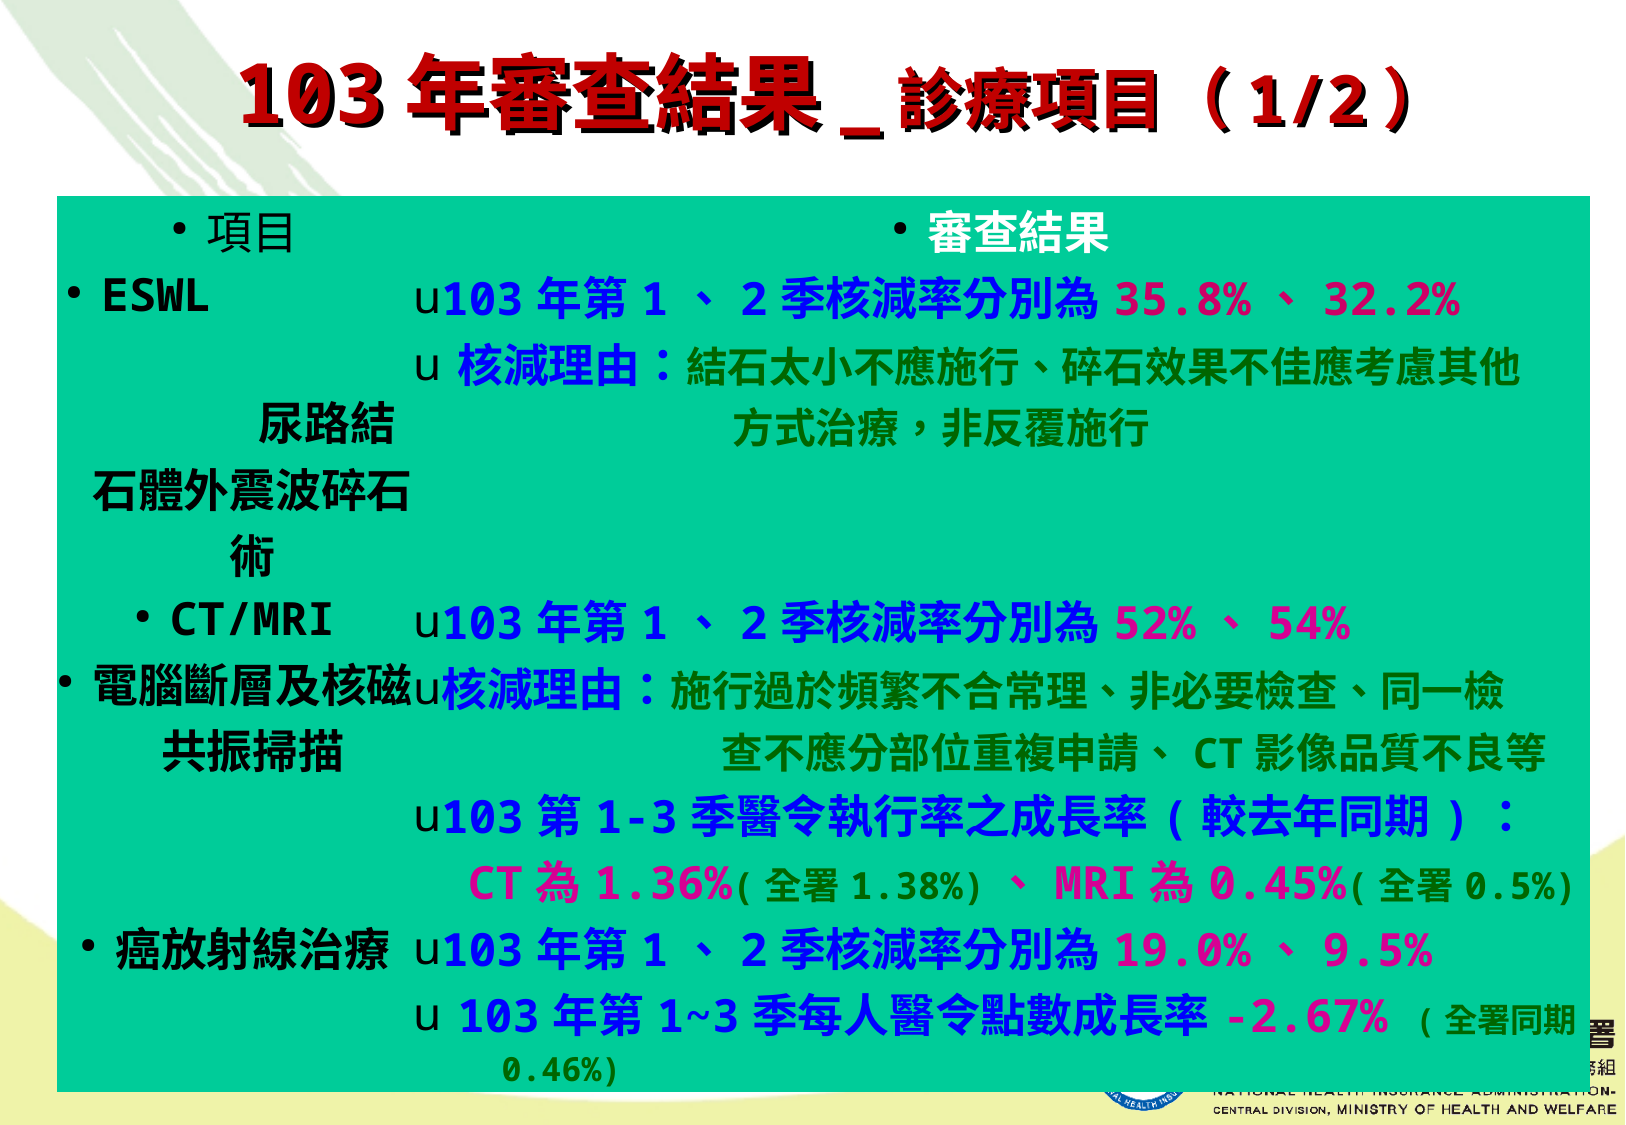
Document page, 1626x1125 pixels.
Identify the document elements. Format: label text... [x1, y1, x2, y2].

table_header 項目 [57, 196, 413, 263]
table_cell 癌放射線治療 [57, 913, 413, 1092]
table_cell ESWL 尿路結石體外震波碎石術 [57, 263, 413, 587]
table_cell 103年第1、2季核減率分別為19.0%、9.5% 103年第1~3季每人醫令點數成長率-2.67% (全署同期0.46%) [413, 913, 1590, 1092]
table_header 審查結果 [413, 196, 1590, 263]
table_cell 103年第1、2季核減率分別為52%、54% 核減理由：施行過於頻繁不合常理、非必要檢查、同一檢 查不應分部位重複申請、CT影像品質不良等 103第1-3季醫令執行率之成長率(較去年同期)： CT為1.36%(全署1.38%)、MRI為0.45%(全署0.5%) [413, 587, 1590, 913]
title 103年審查結果_診療項目（1/2） [174, 31, 1510, 149]
table_cell CT/MRI 電腦斷層及核磁共振掃描 [57, 587, 413, 913]
table_cell 103年第1、2季核減率分別為35.8%、32.2% 核減理由：結石太小不應施行、碎石效果不佳應考慮其他 方式治療，非反覆施行 [413, 263, 1590, 587]
